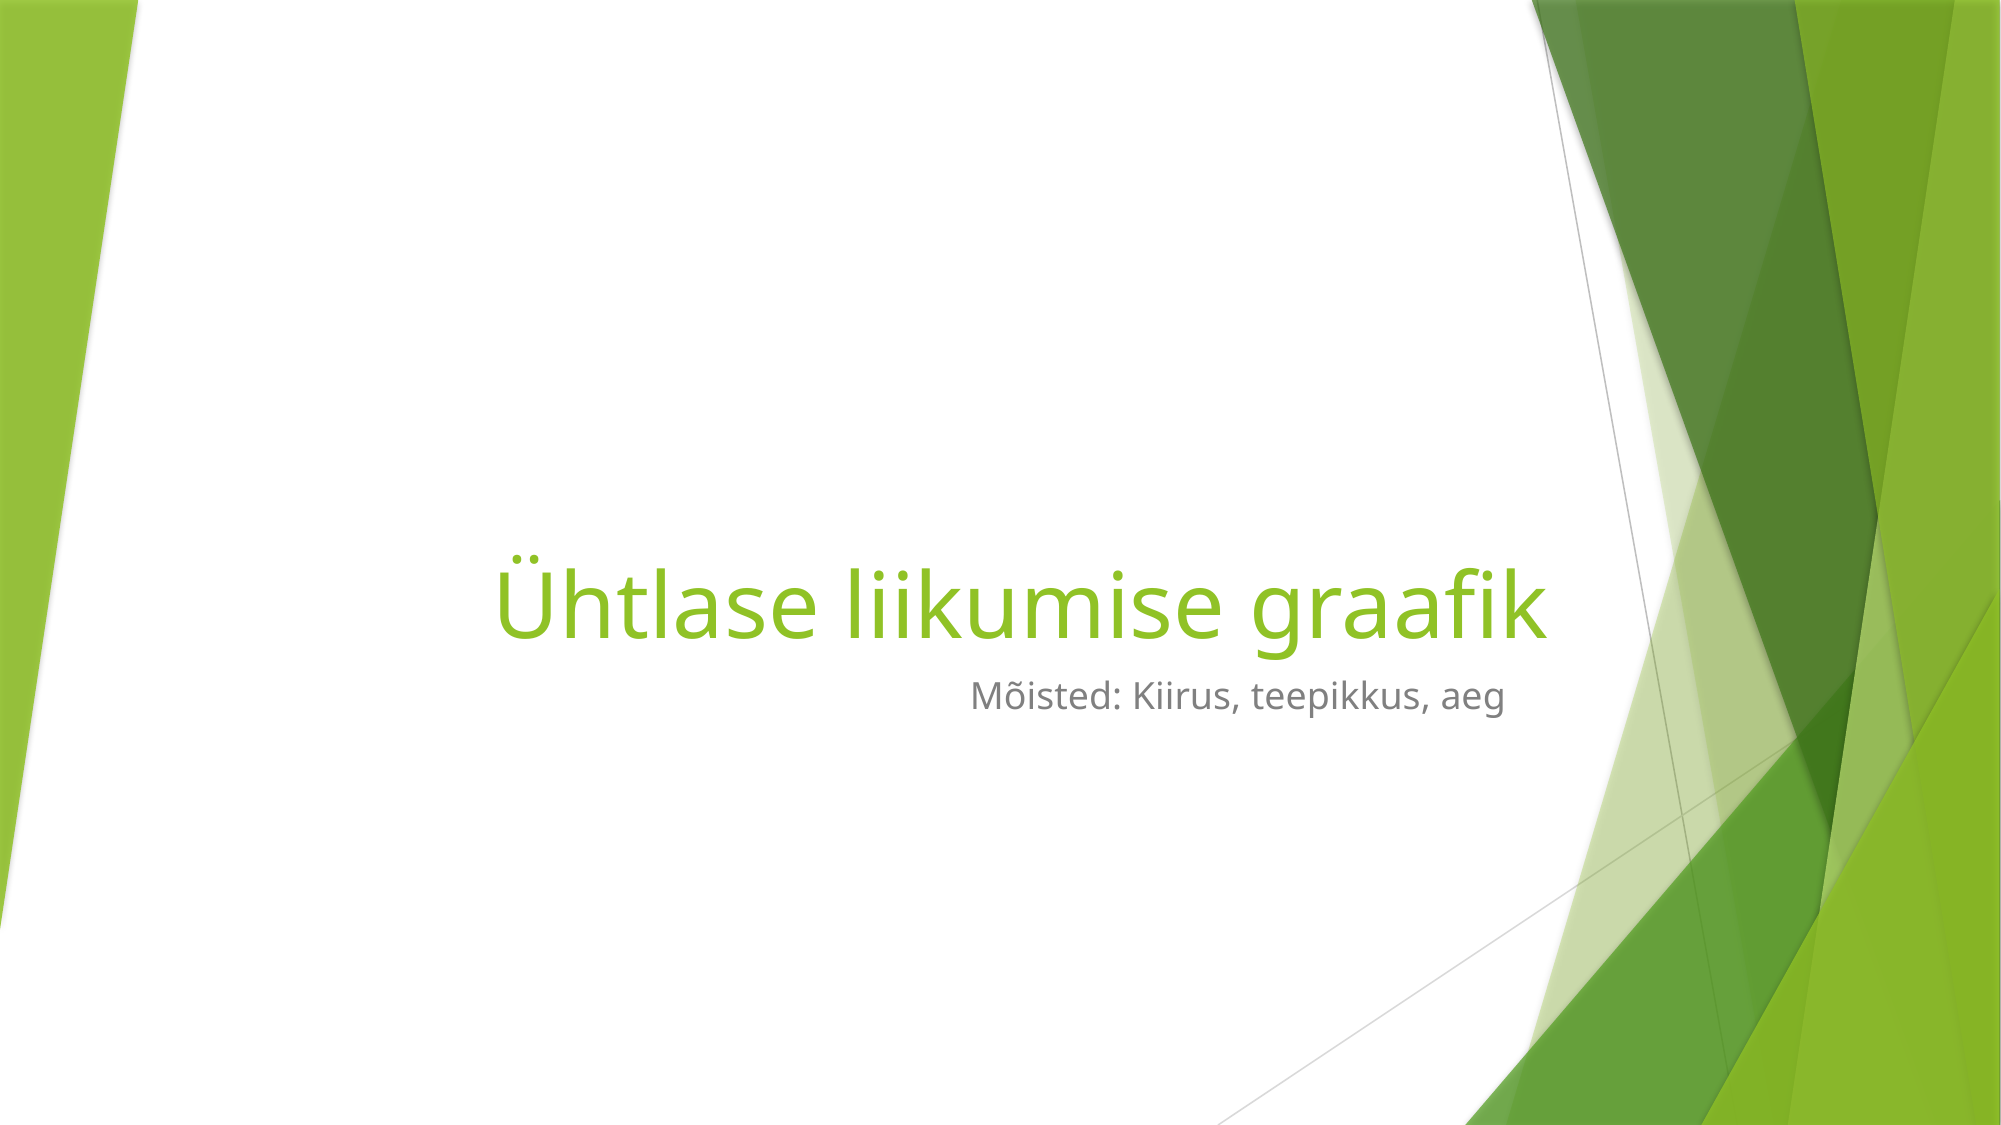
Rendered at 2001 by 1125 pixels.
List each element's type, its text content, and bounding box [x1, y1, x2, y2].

title Ühtlase liikumise graafik [247, 394, 1565, 665]
subtitle Mõisted: Kiirus, teepikkus, aeg [247, 664, 1522, 845]
